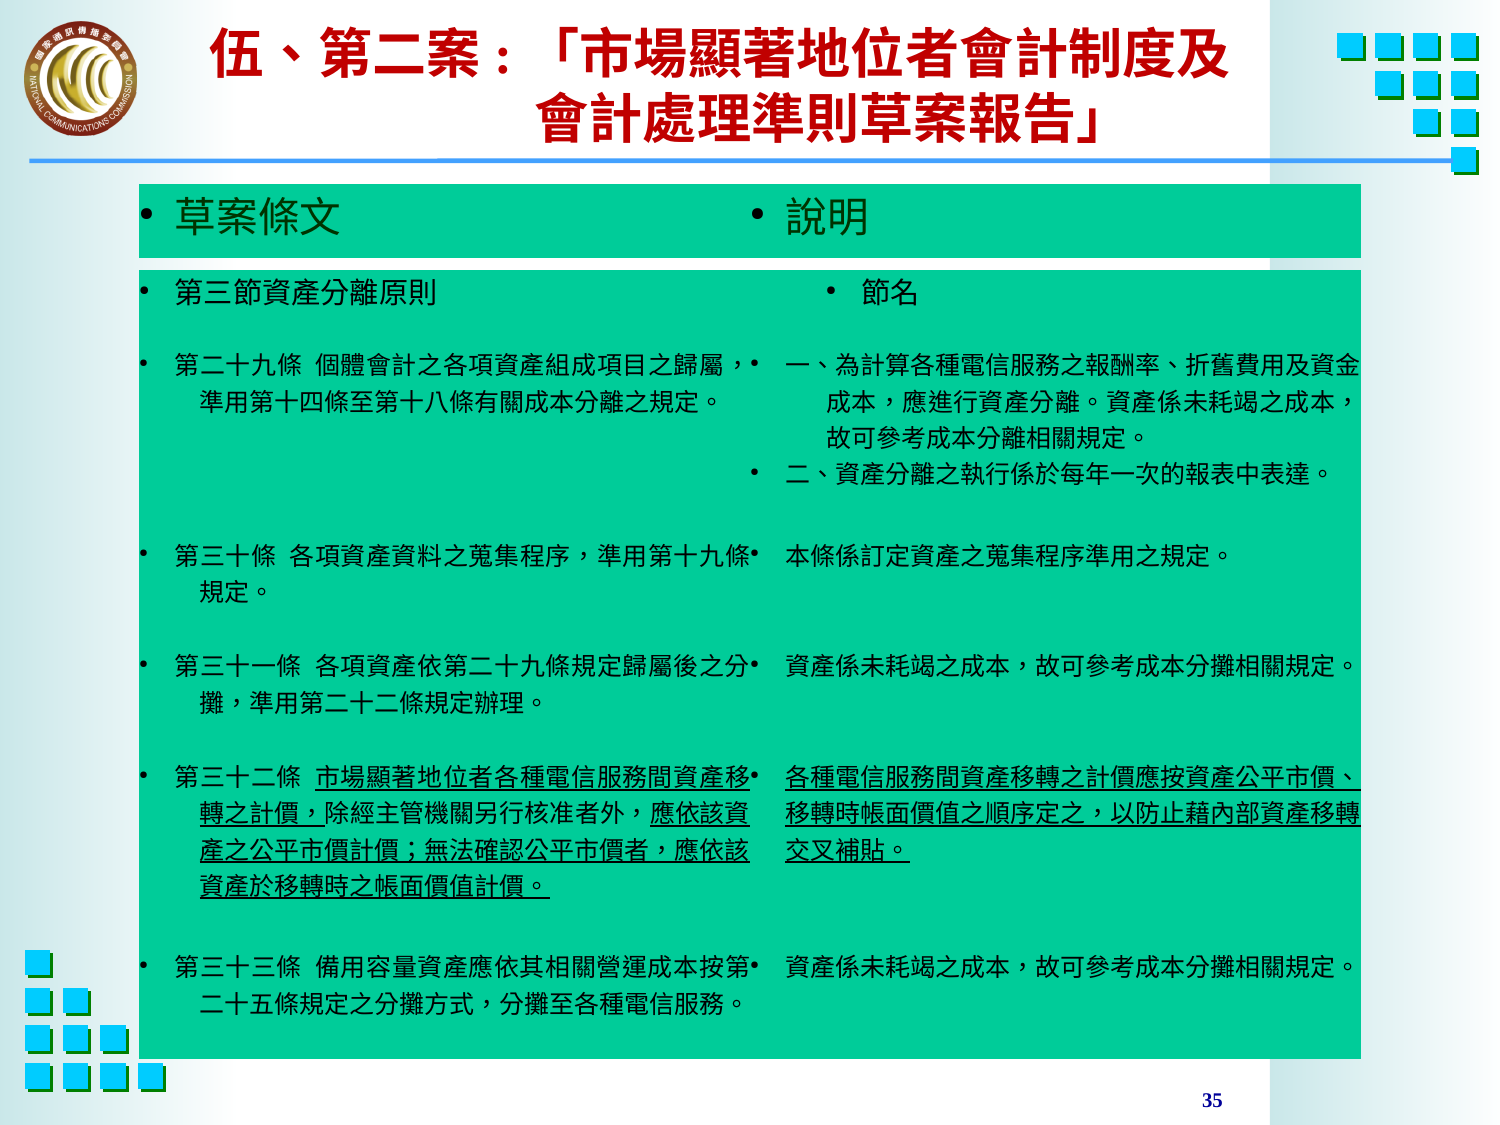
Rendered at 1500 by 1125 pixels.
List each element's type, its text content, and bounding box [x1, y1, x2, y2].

table_cell 第三十一條 各項資產依第二十九條規定歸屬後之分攤，準用第二十二條規定辦理。 [139, 647, 750, 758]
table_header 說明 [750, 184, 1361, 258]
title 伍、第二案:「市場顯著地位者會計制度及會計處理準則草案報告」 [194, 7, 1247, 161]
table_cell 資產係未耗竭之成本，故可參考成本分攤相關規定。 [750, 647, 1361, 758]
table_header 節名 [750, 270, 1361, 346]
table_cell 第三十條 各項資產資料之蒐集程序，準用第十九條規定。 [139, 536, 750, 647]
table_cell 本條係訂定資產之蒐集程序準用之規定。 [750, 536, 1361, 647]
table_cell 資產係未耗竭之成本，故可參考成本分攤相關規定。 [750, 948, 1361, 1059]
table_cell 各種電信服務間資產移轉之計價應按資產公平市價、移轉時帳面價值之順序定之，以防止藉內部資產移轉交叉補貼。 [750, 758, 1361, 948]
table_cell 第三十三條 備用容量資產應依其相關營運成本按第二十五條規定之分攤方式，分攤至各種電信服務。 [139, 948, 750, 1059]
table_cell 第二十九條 個體會計之各項資產組成項目之歸屬，準用第十四條至第十八條有關成本分離之規定。 [139, 346, 750, 536]
table_cell 一、為計算各種電信服務之報酬率、折舊費用及資金成本，應進行資產分離。資產係未耗竭之成本，故可參考成本分離相關規定。 二、資產分離之執行係於每年一次的報表中表達。 [750, 346, 1361, 536]
table_cell 第三十二條 市場顯著地位者各種電信服務間資產移轉之計價，除經主管機關另行核准者外，應依該資產之公平市價計價；無法確認公平市價者，應依該資產於移轉時之帳面價值計價。 [139, 758, 750, 948]
table_header 第三節資產分離原則 [139, 270, 750, 346]
table_header 草案條文 [139, 184, 750, 258]
